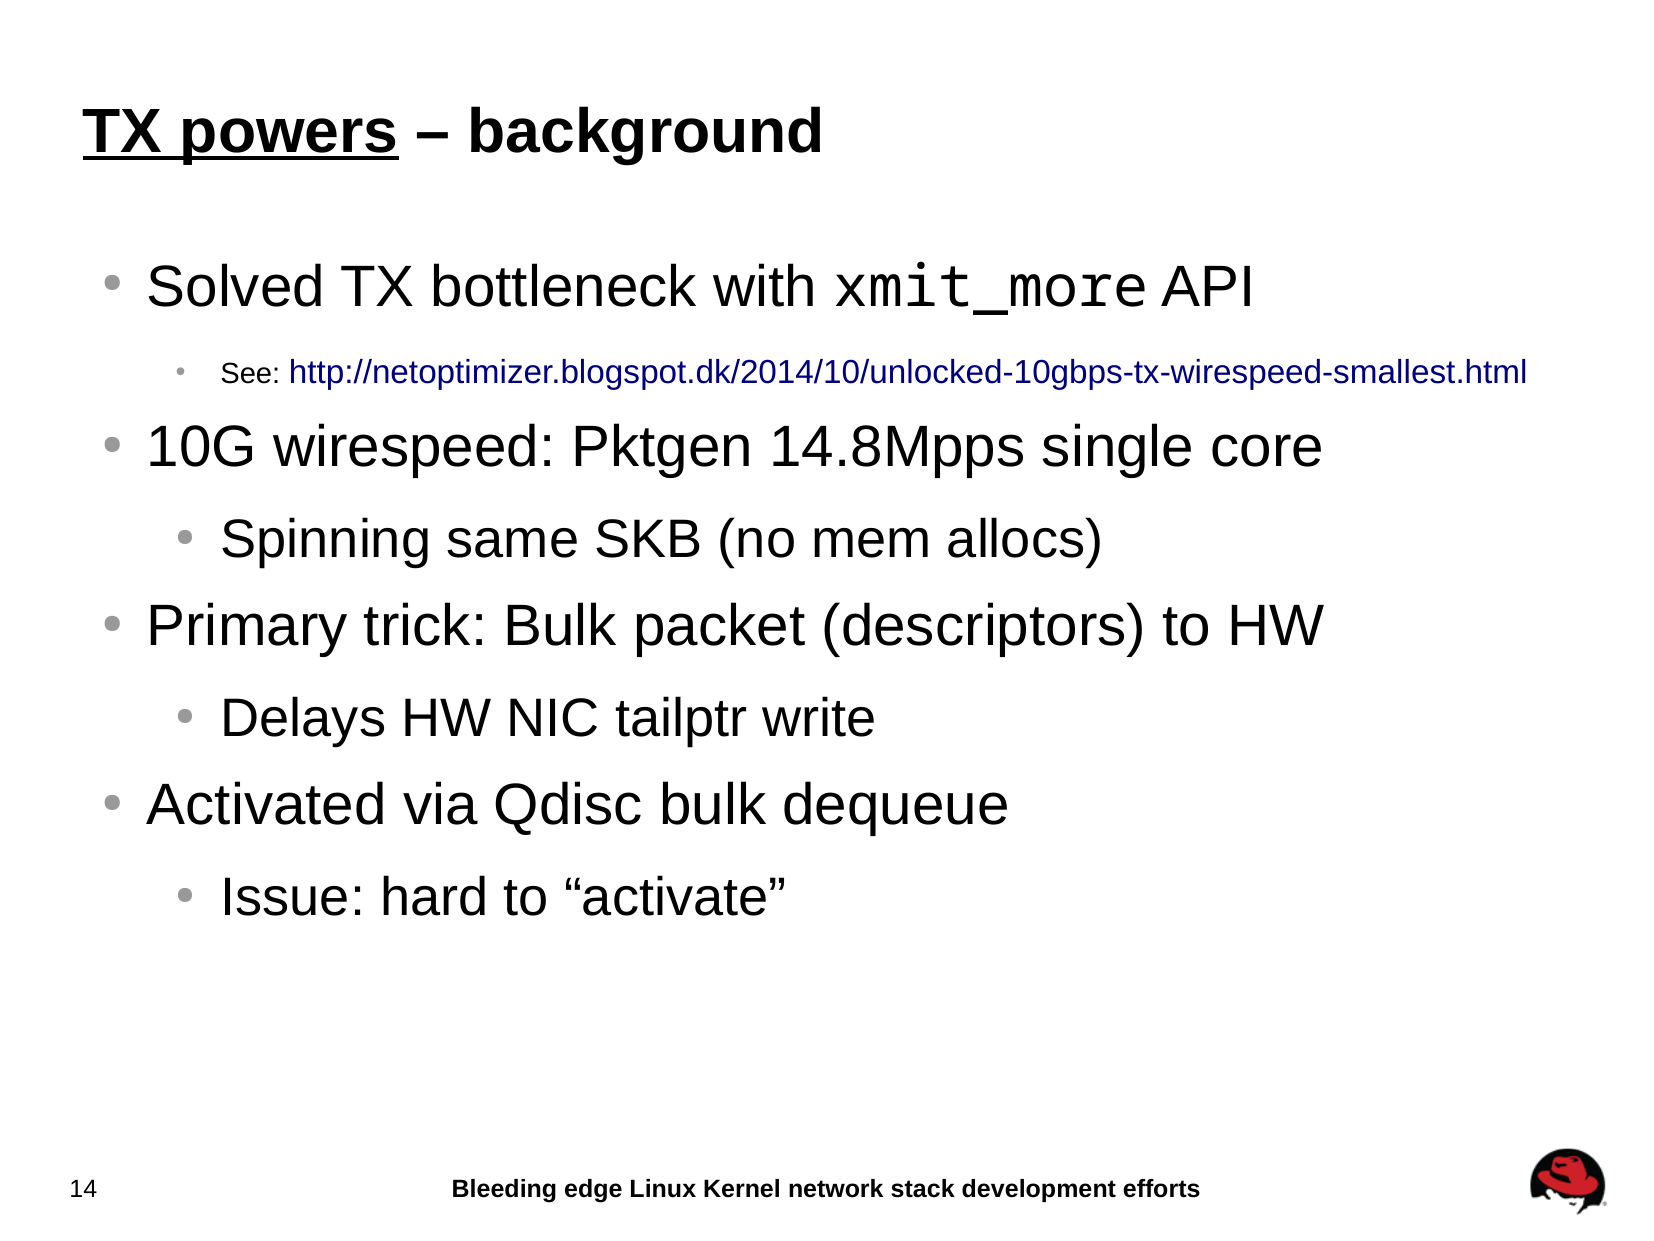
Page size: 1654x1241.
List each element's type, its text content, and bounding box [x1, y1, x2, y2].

text_box [86, 244, 1576, 1036]
picture [1529, 1146, 1613, 1224]
title TX powers – background [82, 37, 1571, 225]
